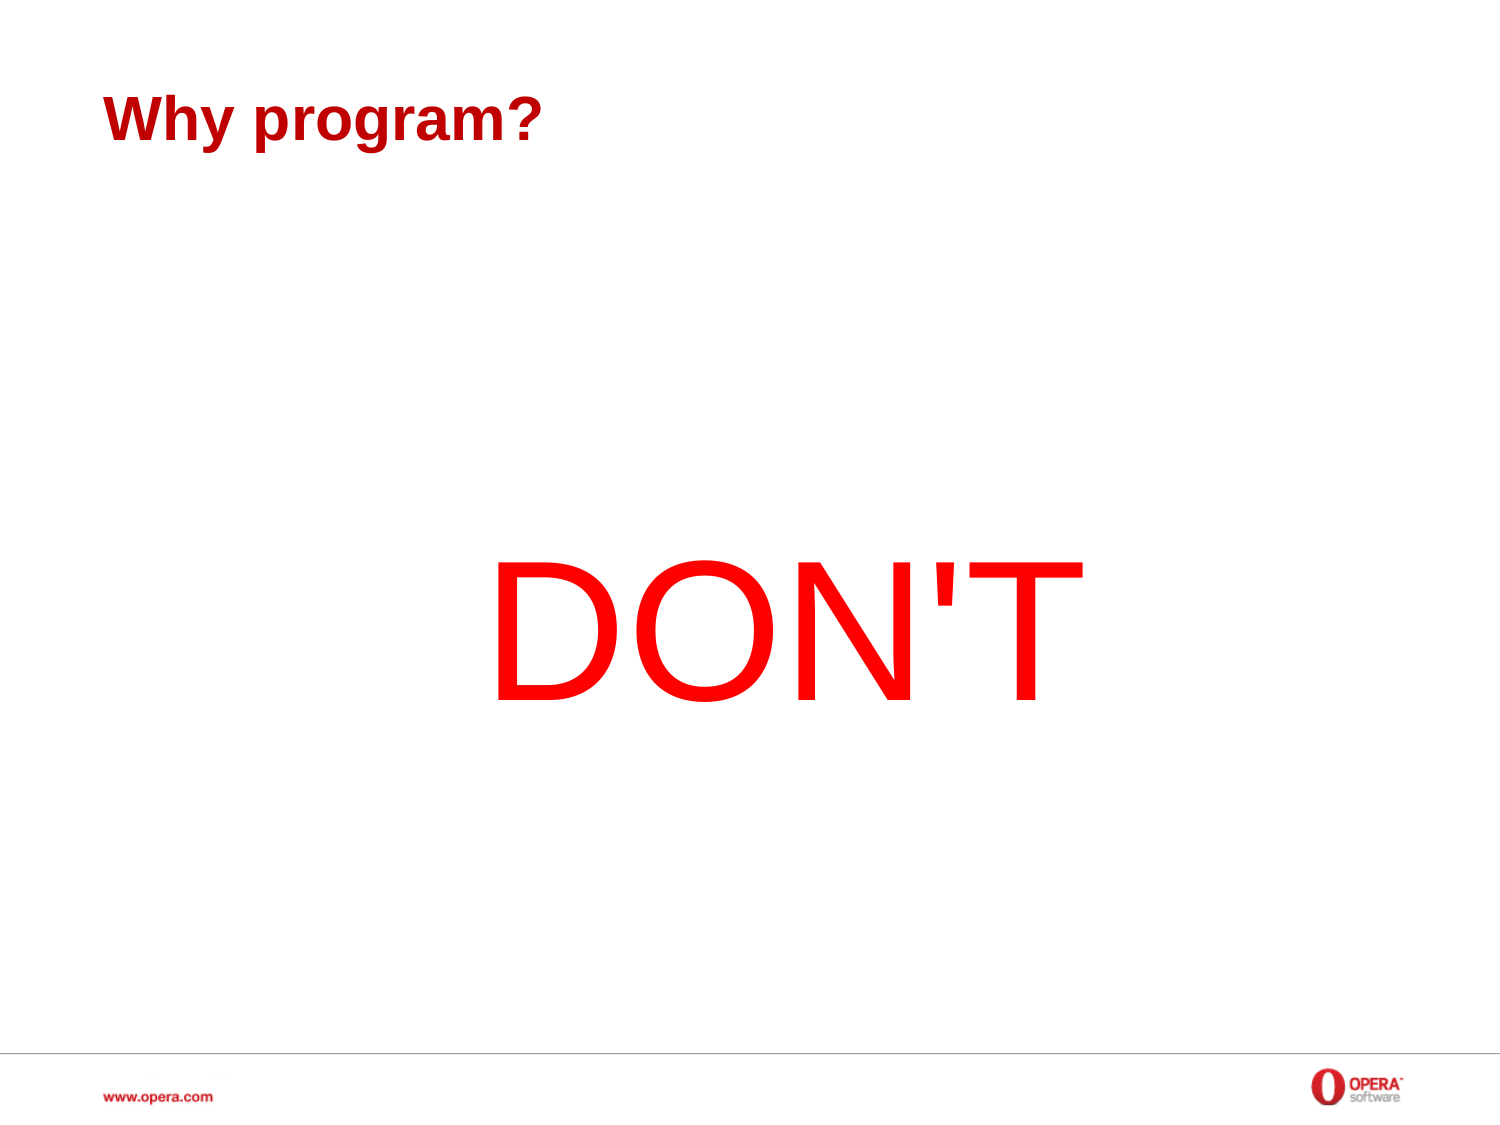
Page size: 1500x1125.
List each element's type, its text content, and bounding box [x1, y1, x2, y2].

title Why program? [88, 70, 1412, 177]
list DON'T [88, 203, 1412, 1018]
picture [0, 1053, 1500, 1123]
